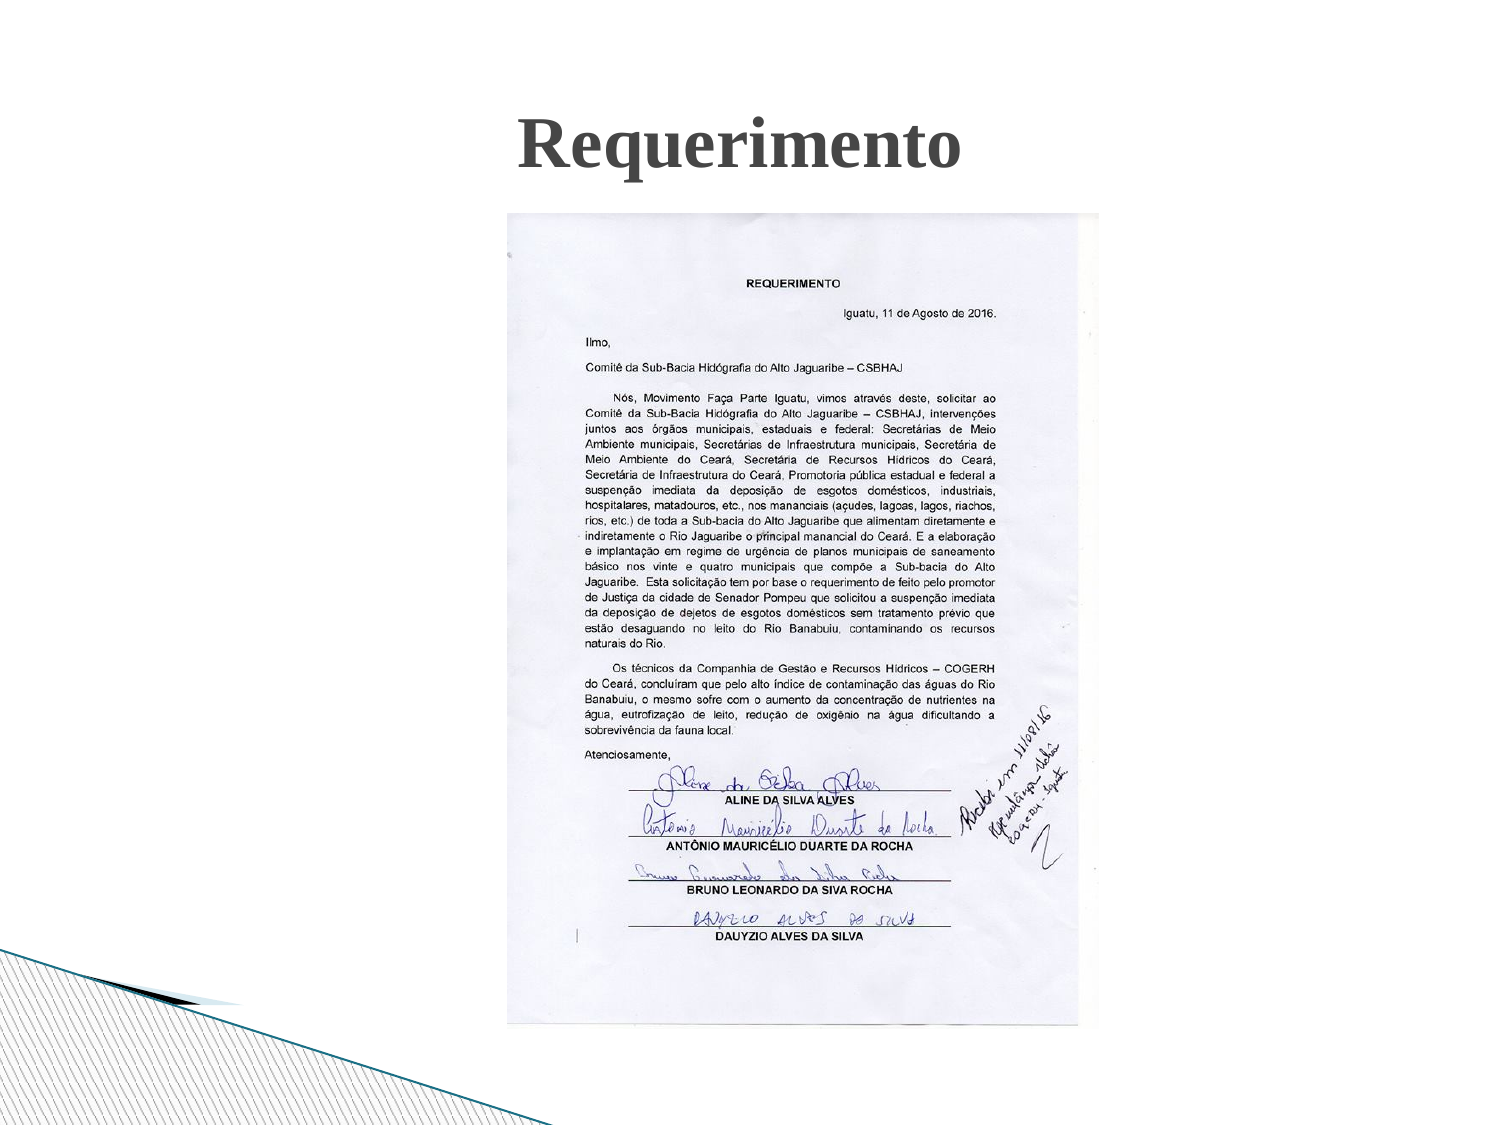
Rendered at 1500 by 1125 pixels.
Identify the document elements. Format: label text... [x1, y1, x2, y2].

picture [0, 952, 543, 1125]
picture [507, 213, 1099, 1029]
title Requerimento [75, 45, 1425, 233]
